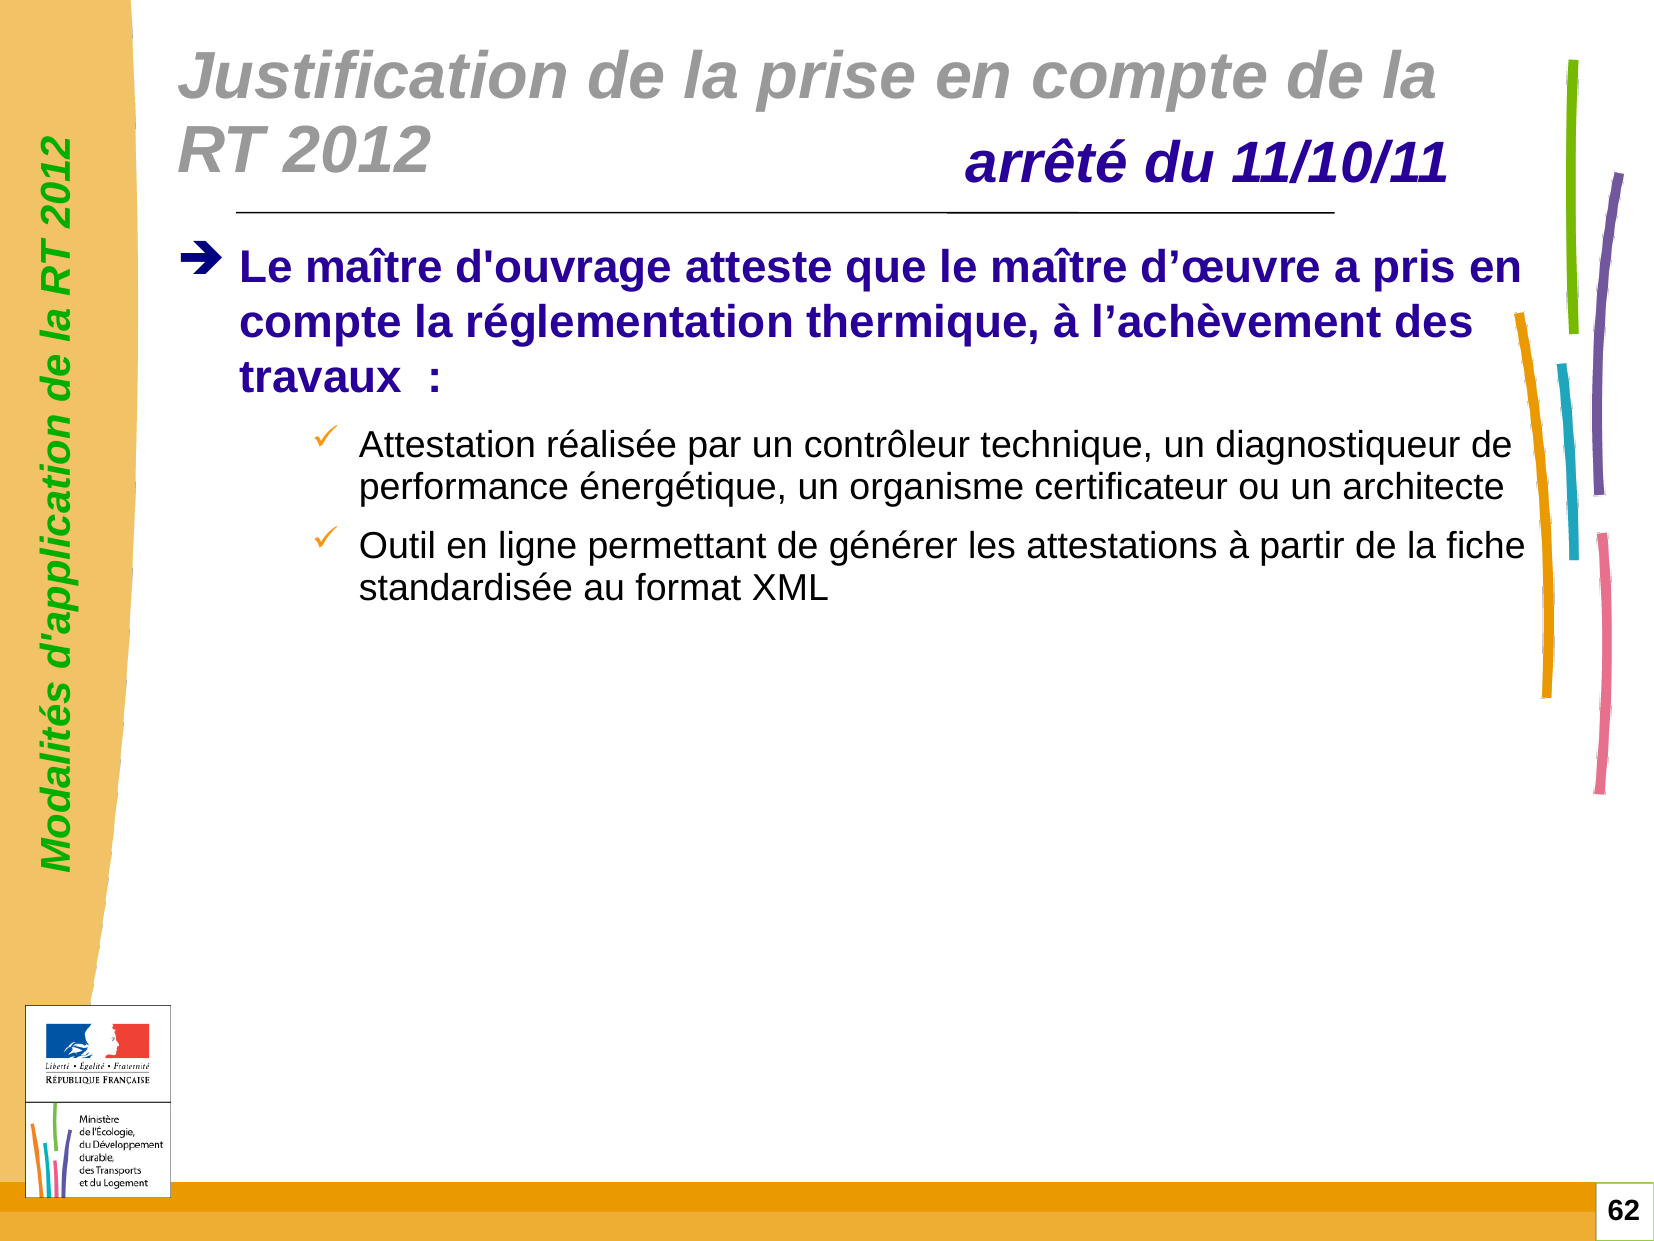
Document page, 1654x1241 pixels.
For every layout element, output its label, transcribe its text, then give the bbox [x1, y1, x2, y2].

picture [0, 0, 1654, 1241]
text_box Modalités d'application de la RT 2012 [11, 47, 101, 963]
title Justification de la prise en compte de la RT 2012 [177, 29, 1536, 198]
list Le maître d'ouvrage atteste que le maître d’œuvre a pris en compte la réglementation thermique, à l’achèvement des travaux : Attestation réalisée par un contrôleur technique, un diagnostiqueur de performance énergétique, un organisme certificateur ou un architecte Outil en ligne permettant de générer les attestations à partir de la fiche standardisée au format XML [177, 236, 1536, 1155]
text_box arrêté du 11/10/11 [903, 124, 1503, 195]
